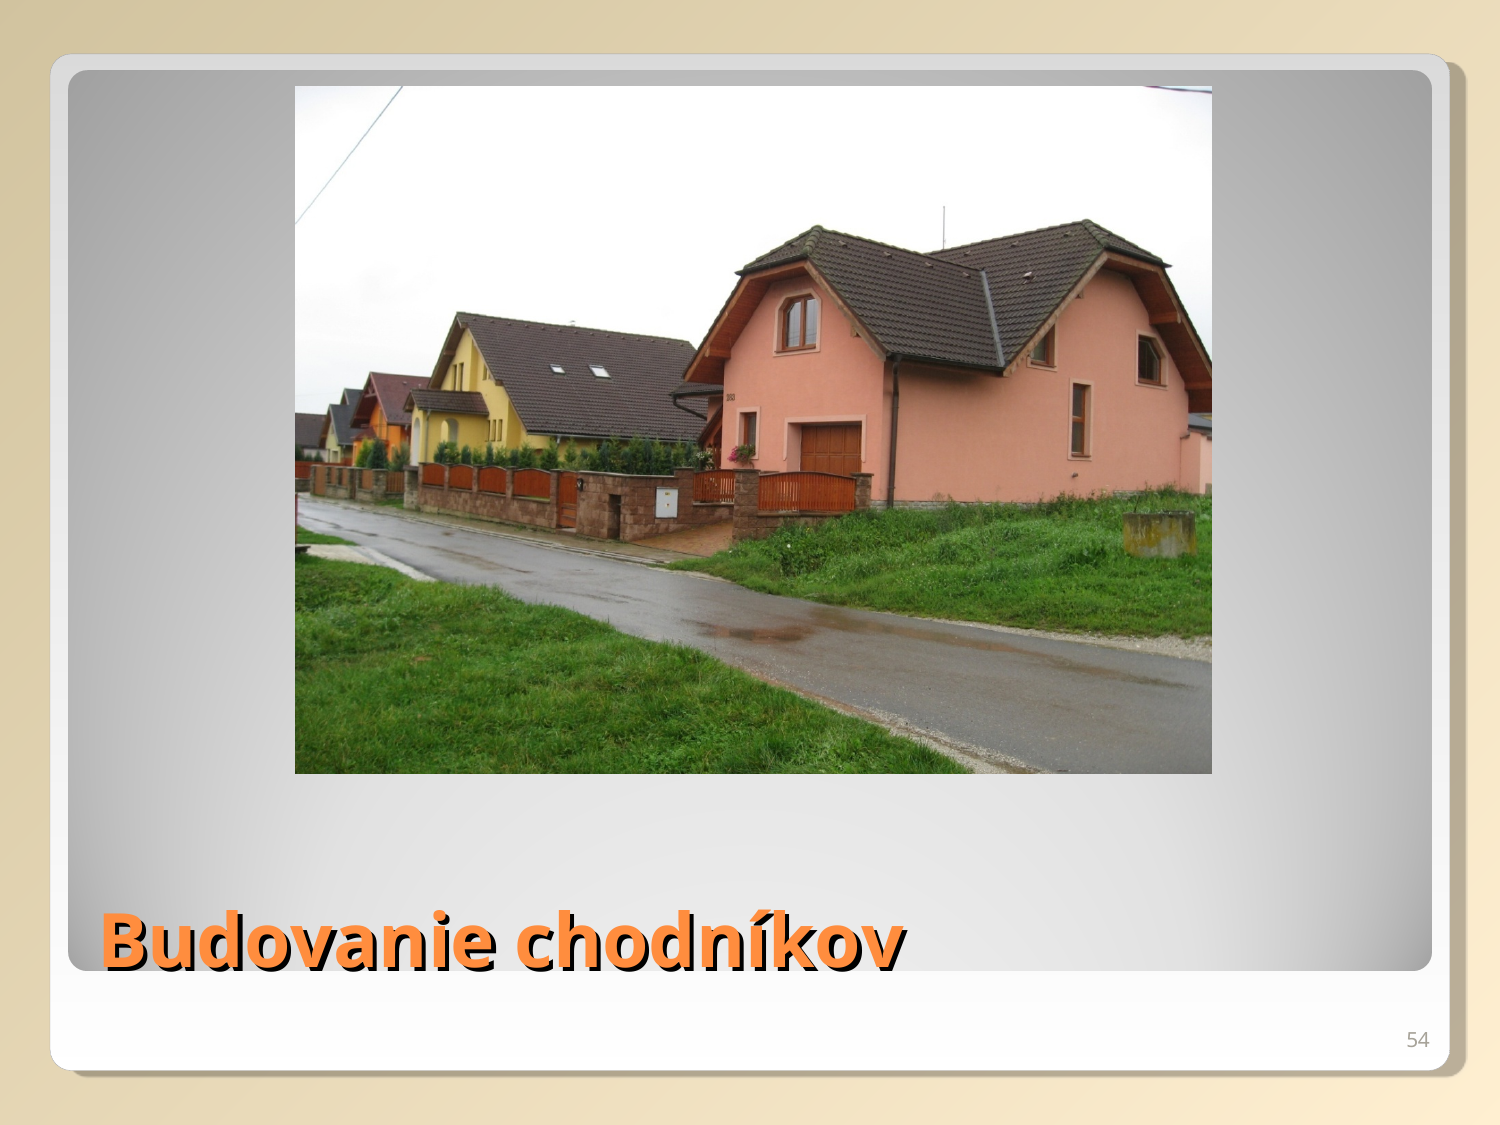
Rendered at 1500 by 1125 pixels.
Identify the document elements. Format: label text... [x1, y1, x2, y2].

text_box <number> [1369, 1002, 1445, 1063]
picture [67, 69, 1433, 972]
title Budovanie chodníkov [82, 817, 1426, 991]
text_box [295, 86, 1212, 775]
